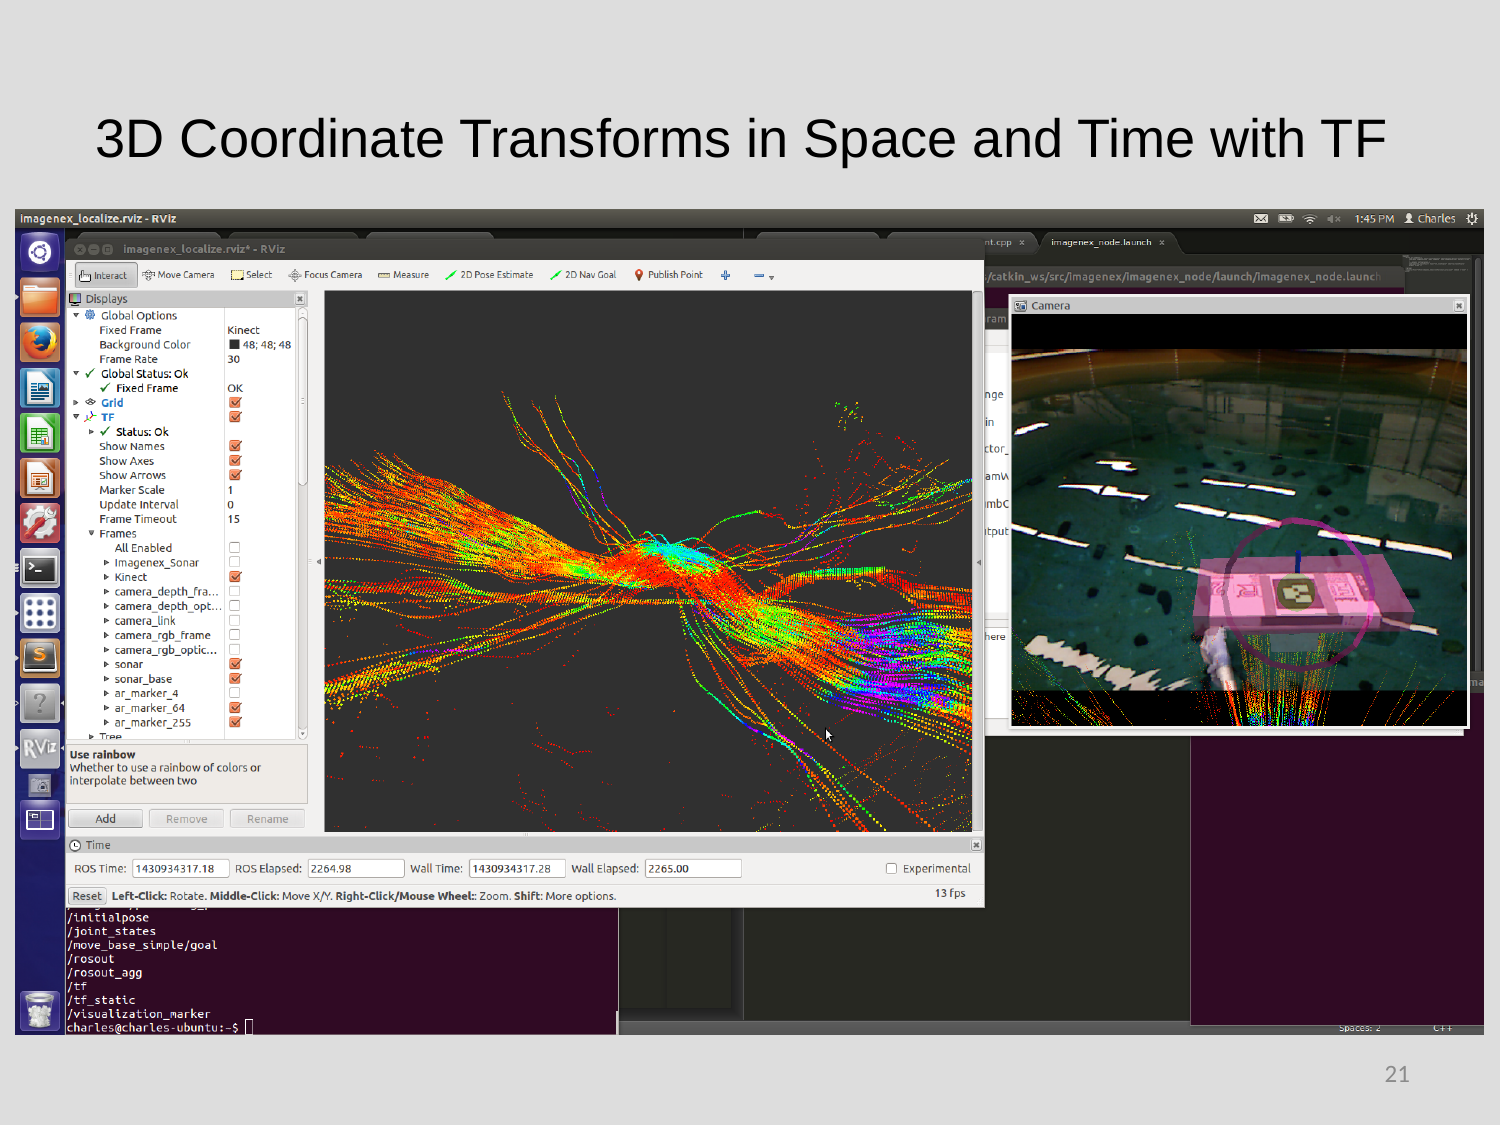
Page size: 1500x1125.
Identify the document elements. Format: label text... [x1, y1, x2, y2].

title 3D Coordinate Transforms in Space and Time with TF [75, 45, 1425, 209]
picture [15, 209, 1484, 1036]
